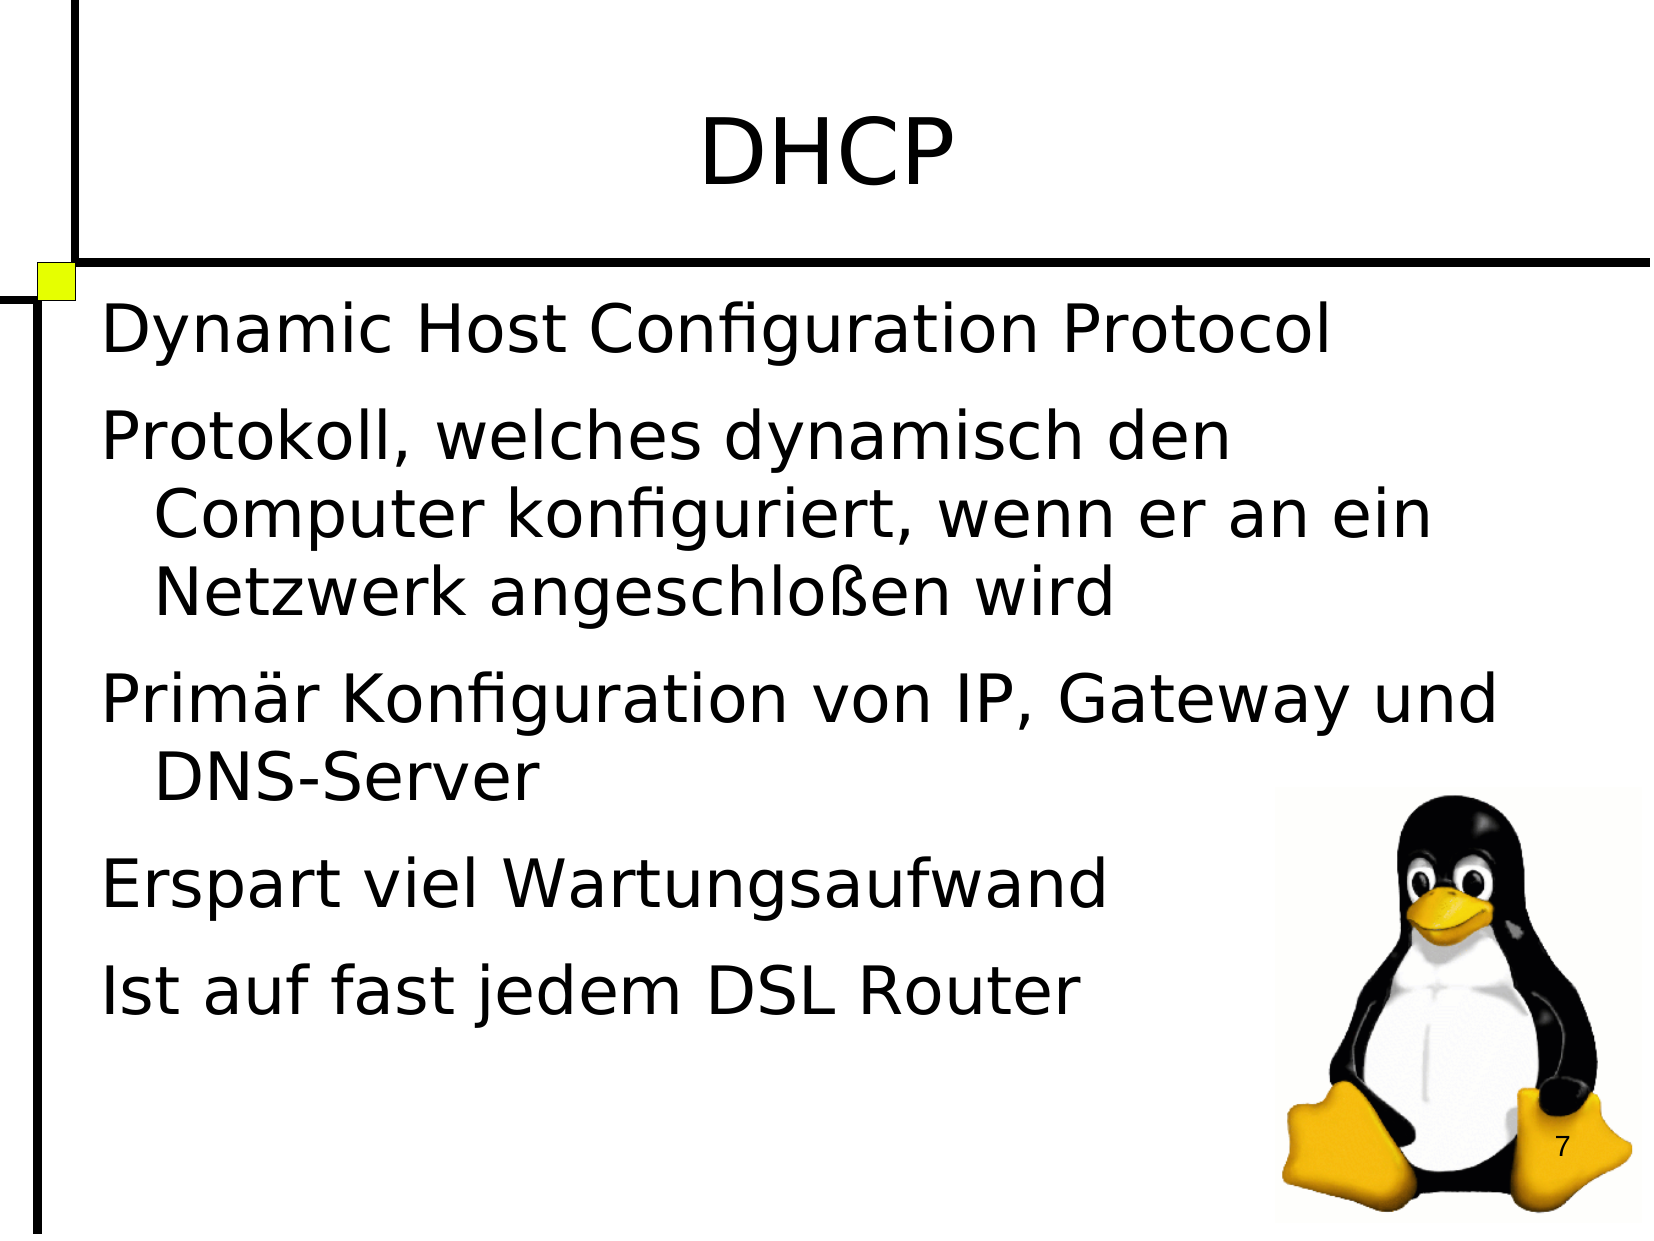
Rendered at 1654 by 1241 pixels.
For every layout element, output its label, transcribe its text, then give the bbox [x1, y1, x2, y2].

title DHCP [82, 49, 1571, 257]
picture [1275, 787, 1642, 1223]
list Dynamic Host Configuration Protocol Protokoll, welches dynamisch den Computer konfiguriert, wenn er an ein Netzwerk angeschloßen wird Primär Konfiguration von IP, Gateway und DNS-Server Erspart viel Wartungsaufwand Ist auf fast jedem DSL Router [82, 290, 1571, 1109]
